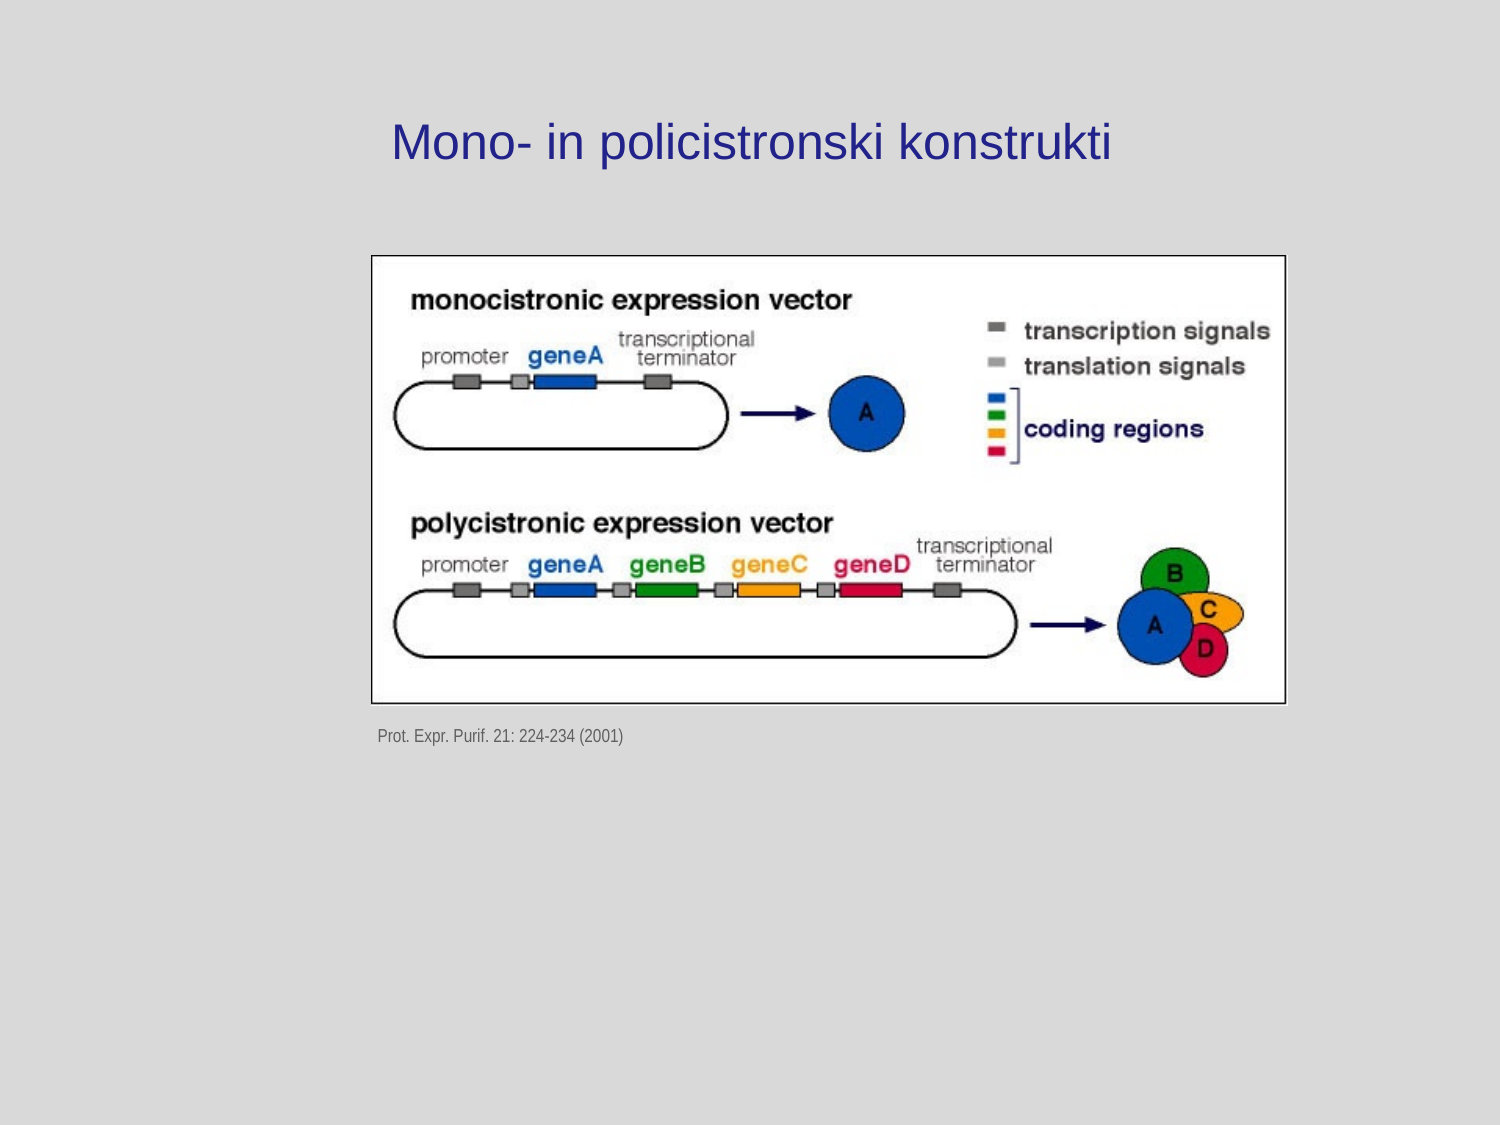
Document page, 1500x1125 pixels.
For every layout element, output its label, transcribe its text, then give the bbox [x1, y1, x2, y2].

text_box Mono- in policistronski konstrukti [376, 101, 1129, 177]
text_box Prot. Expr. Purif. 21: 224-234 (2001) [362, 716, 1500, 754]
picture [371, 255, 1288, 706]
